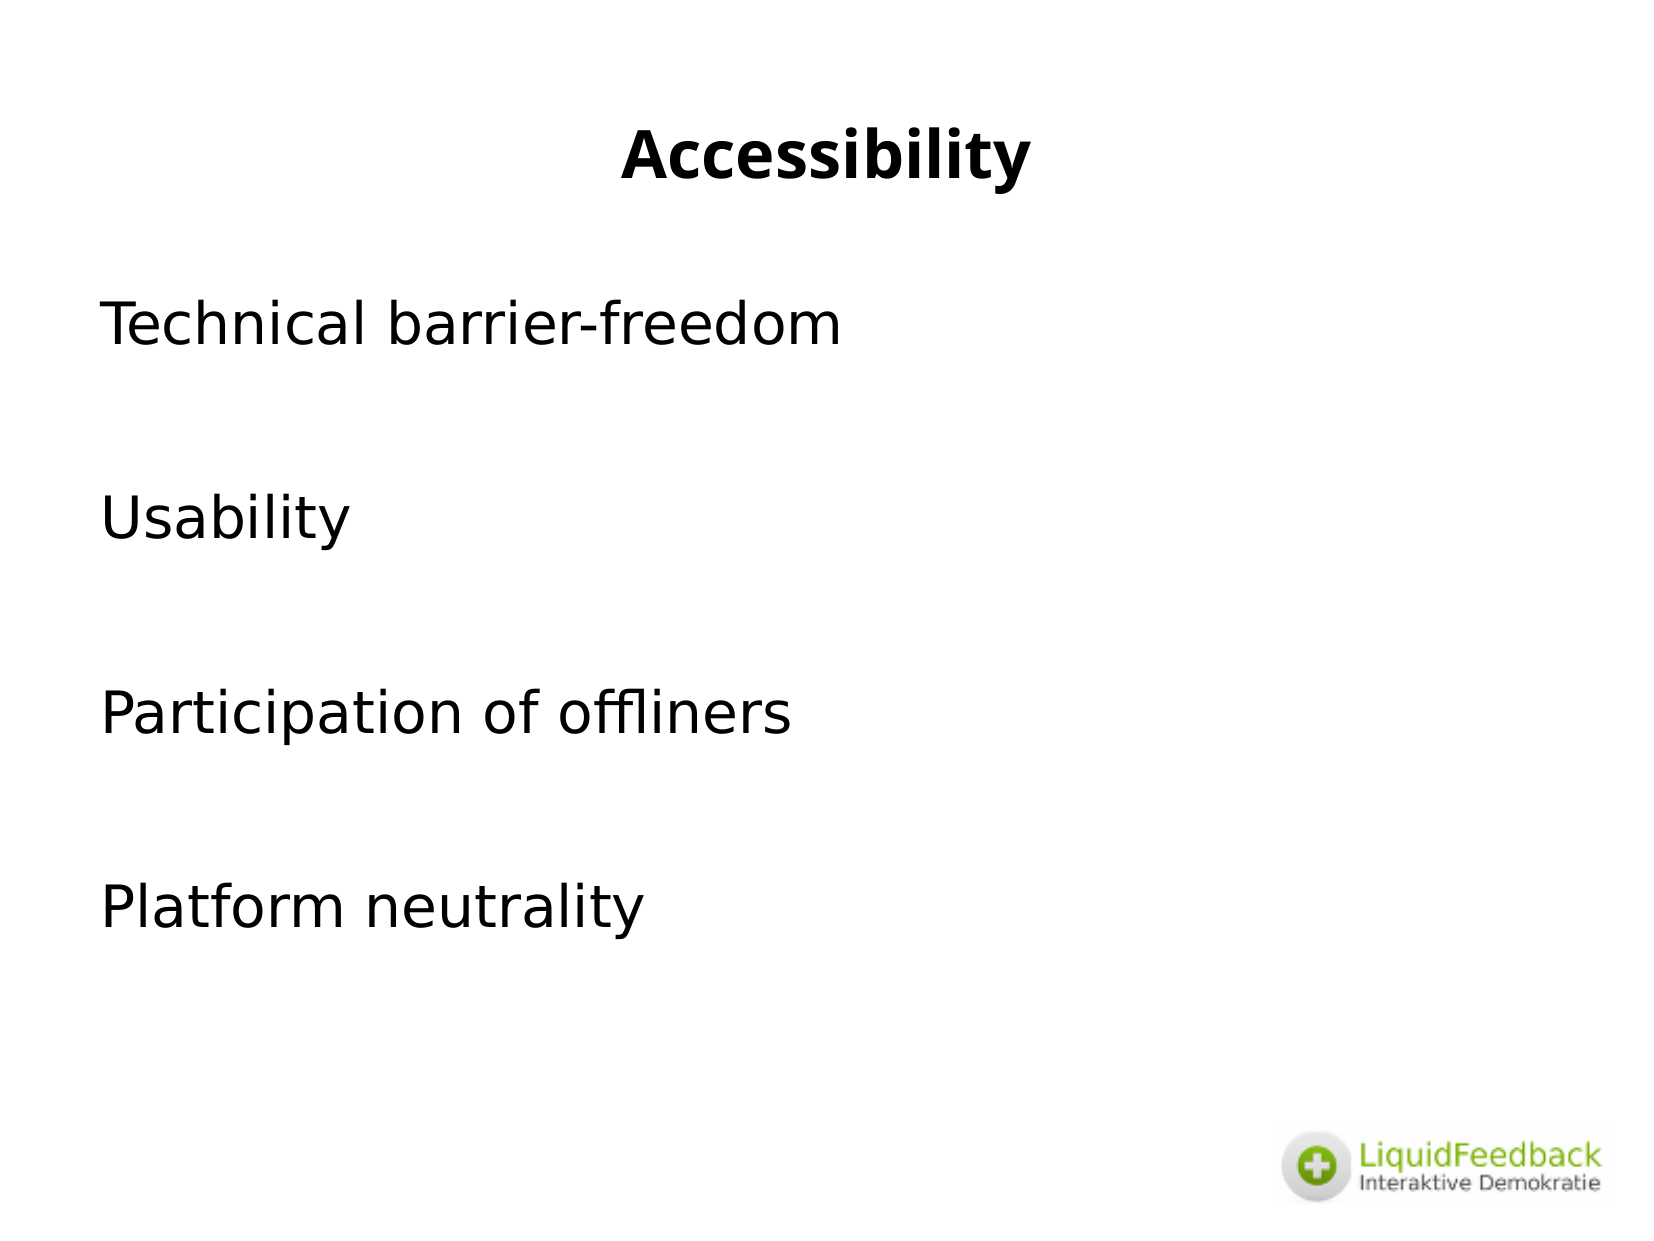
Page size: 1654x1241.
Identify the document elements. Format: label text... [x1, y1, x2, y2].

picture [1276, 1127, 1613, 1205]
title Accessibility [82, 56, 1571, 250]
list Technical barrier-freedom Usability Participation of offliners Platform neutrality [82, 290, 1571, 1094]
